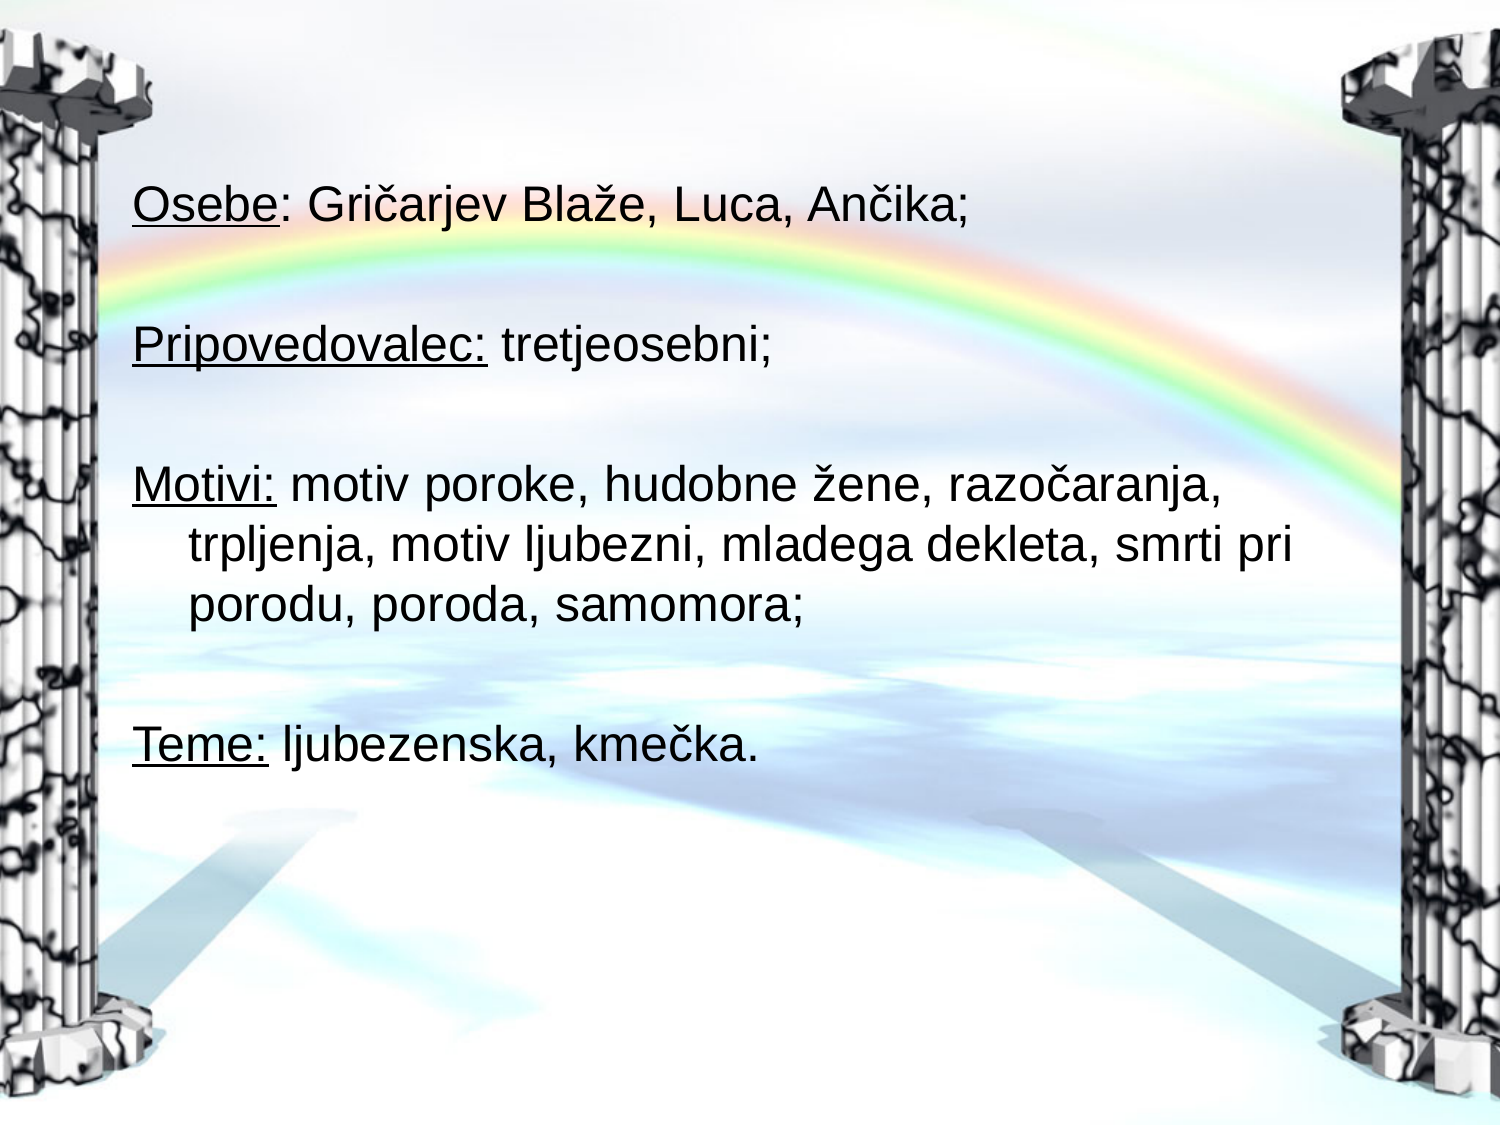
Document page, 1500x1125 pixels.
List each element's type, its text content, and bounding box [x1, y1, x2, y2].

list Osebe: Gričarjev Blaže, Luca, Ančika; Pripovedovalec: tretjeosebni; Motivi: motiv poroke, hudobne žene, razočaranja, trpljenja, motiv ljubezni, mladega dekleta, smrti pri porodu, poroda, samomora; Teme: ljubezenska, kmečka. [117, 164, 1383, 1125]
picture [0, 0, 1500, 1125]
